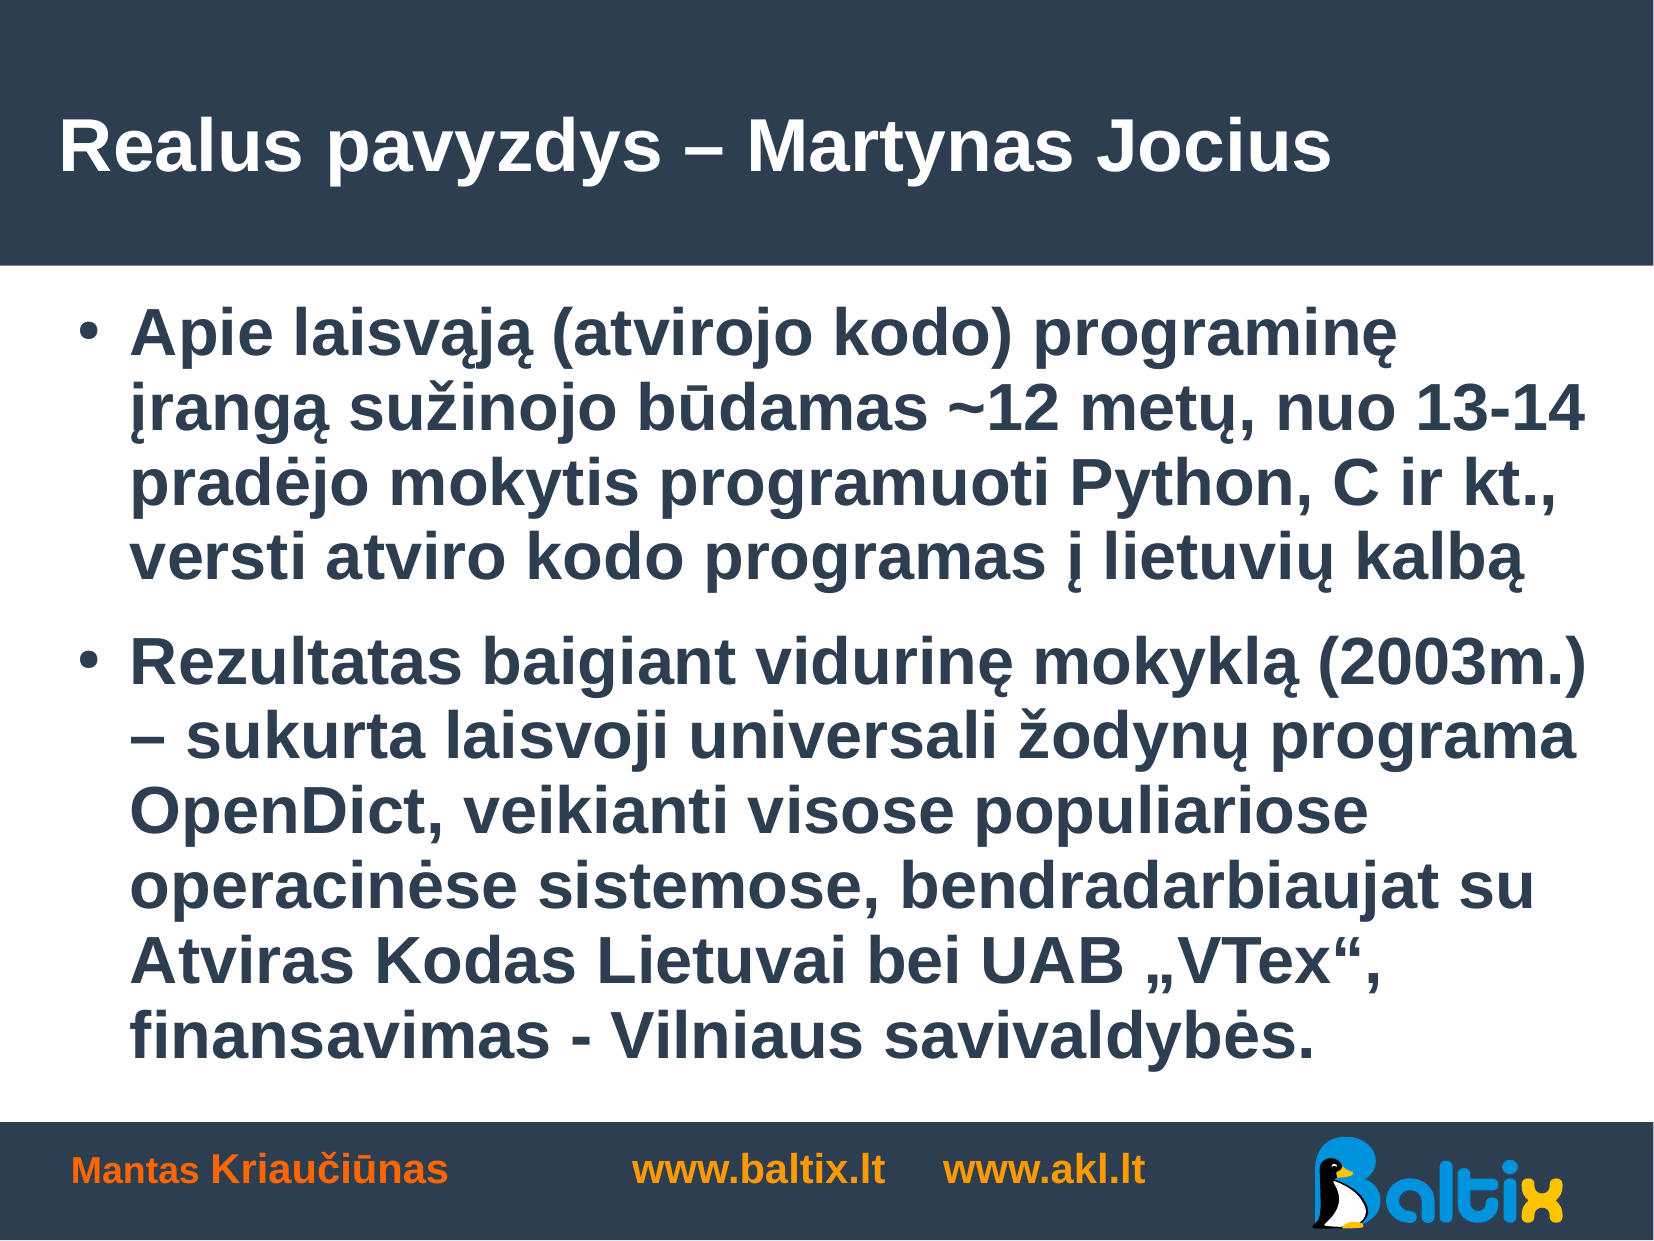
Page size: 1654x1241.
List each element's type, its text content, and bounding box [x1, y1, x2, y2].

title Realus pavyzdys – Martynas Jocius [59, 67, 1595, 225]
list Apie laisvąją (atvirojo kodo) programinę įrangą sužinojo būdamas ~12 metų, nuo 13-14 pradėjo mokytis programuoti Python, C ir kt., versti atviro kodo programas į lietuvių kalbą Rezultatas baigiant vidurinę mokyklą (2003m.) – sukurta laisvoji universali žodynų programa OpenDict, veikianti visose populiariose operacinėse sistemose, bendradarbiaujat su Atviras Kodas Lietuvai bei UAB „VTex“, finansavimas - Vilniaus savivaldybės. [59, 295, 1595, 1111]
